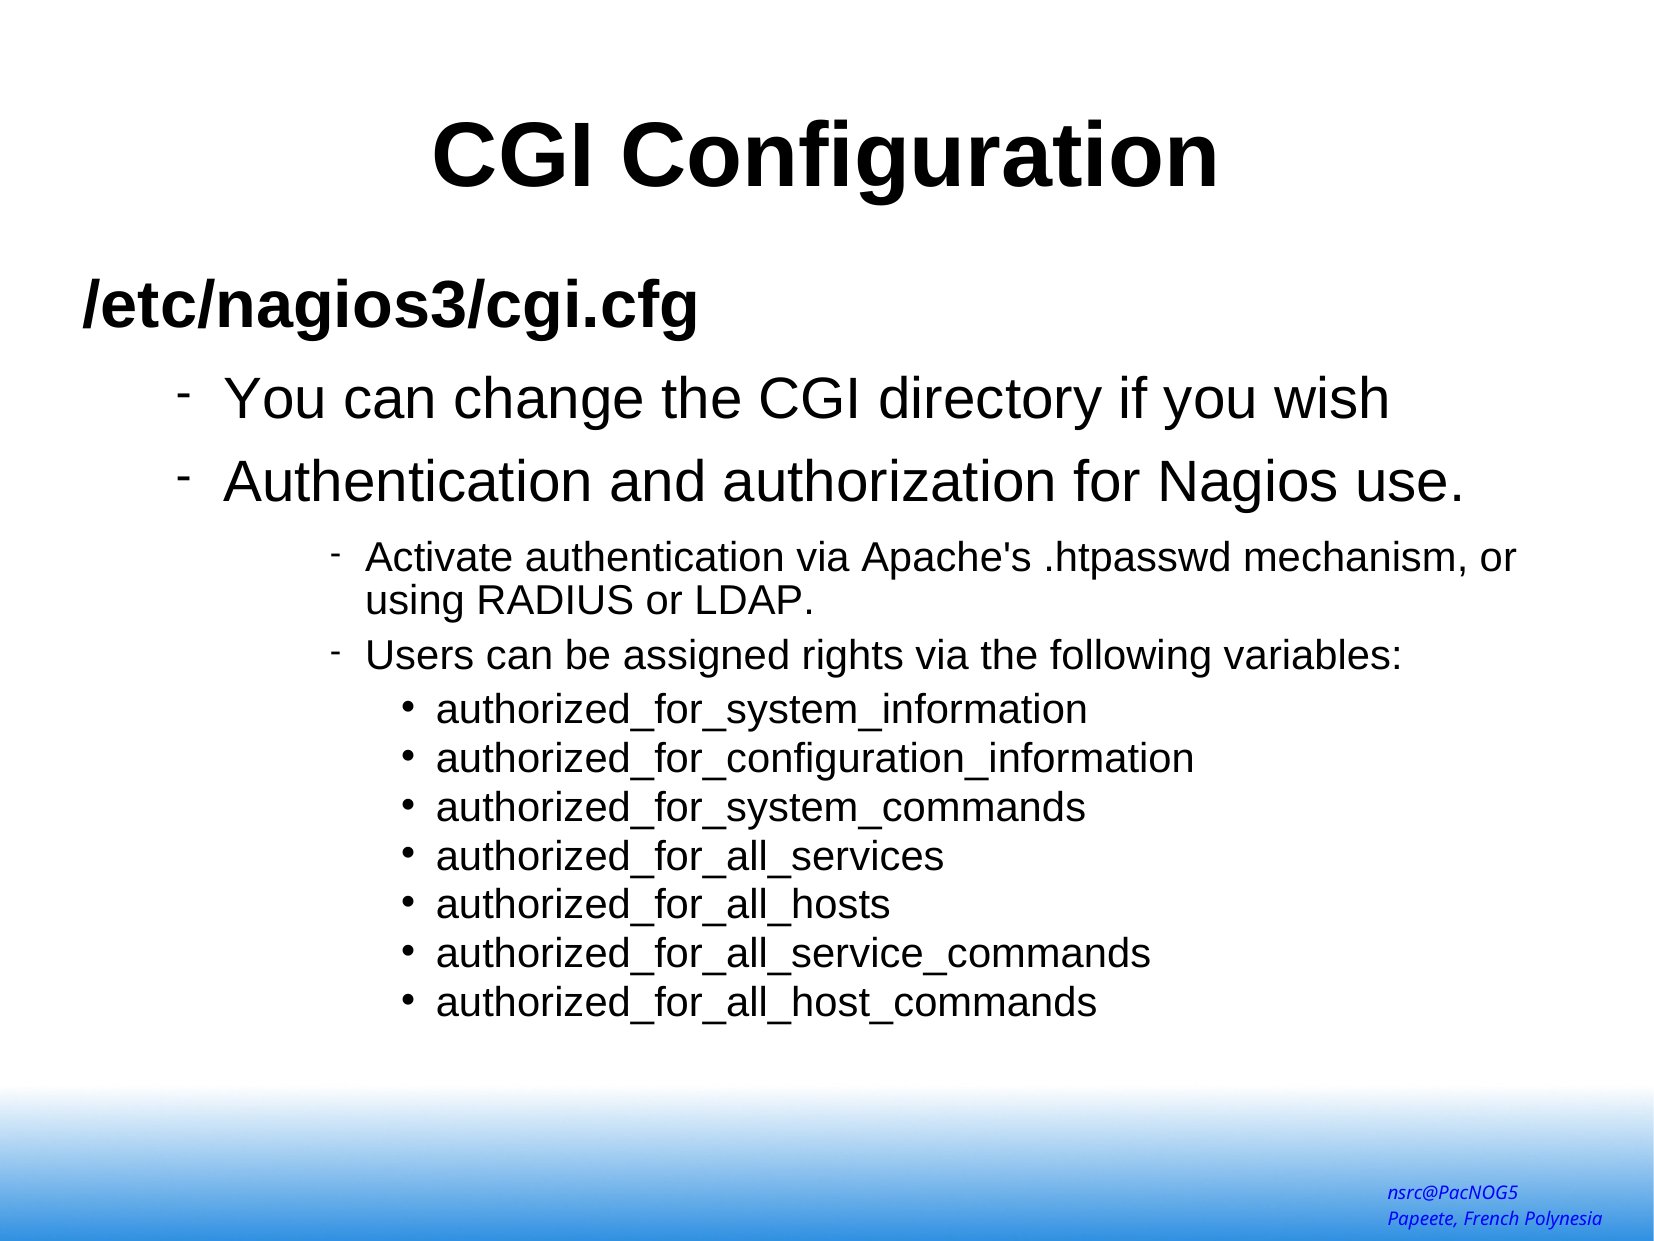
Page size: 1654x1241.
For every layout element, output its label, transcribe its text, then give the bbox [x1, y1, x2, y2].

title CGI Configuration [82, 49, 1571, 257]
list /etc/nagios3/cgi.cfg You can change the CGI directory if you wish Authentication and authorization for Nagios use. Activate authentication via Apache's .htpasswd mechanism, or using RADIUS or LDAP. Users can be assigned rights via the following variables: authorized_for_system_information authorized_for_configuration_information authorized_for_system_commands authorized_for_all_services authorized_for_all_hosts authorized_for_all_service_commands authorized_for_all_host_commands [82, 272, 1571, 1088]
picture [0, 1083, 1654, 1241]
